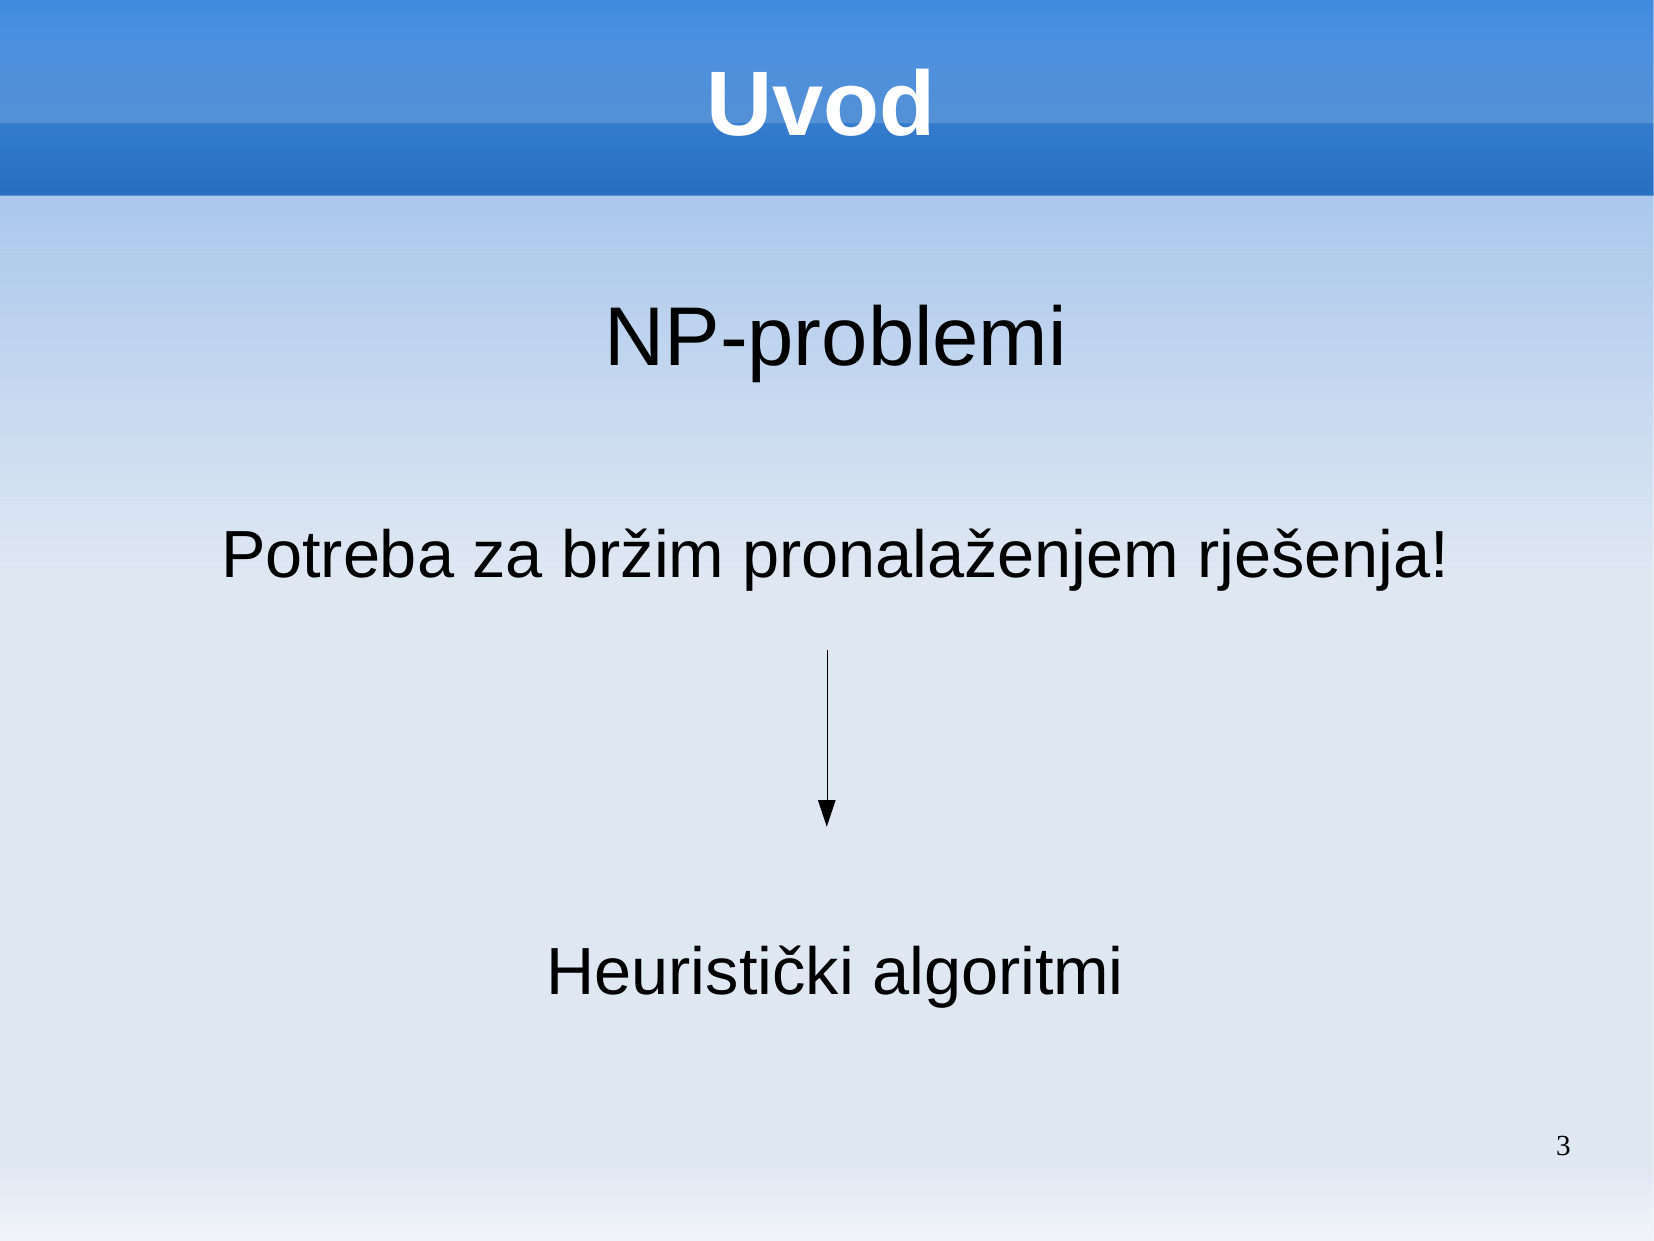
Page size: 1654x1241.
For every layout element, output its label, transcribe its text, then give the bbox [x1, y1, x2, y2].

list NP-problemi Potreba za bržim pronalaženjem rješenja! Heuristički algoritmi [82, 290, 1571, 1114]
title Uvod [76, 7, 1565, 200]
picture [0, 0, 1654, 1241]
